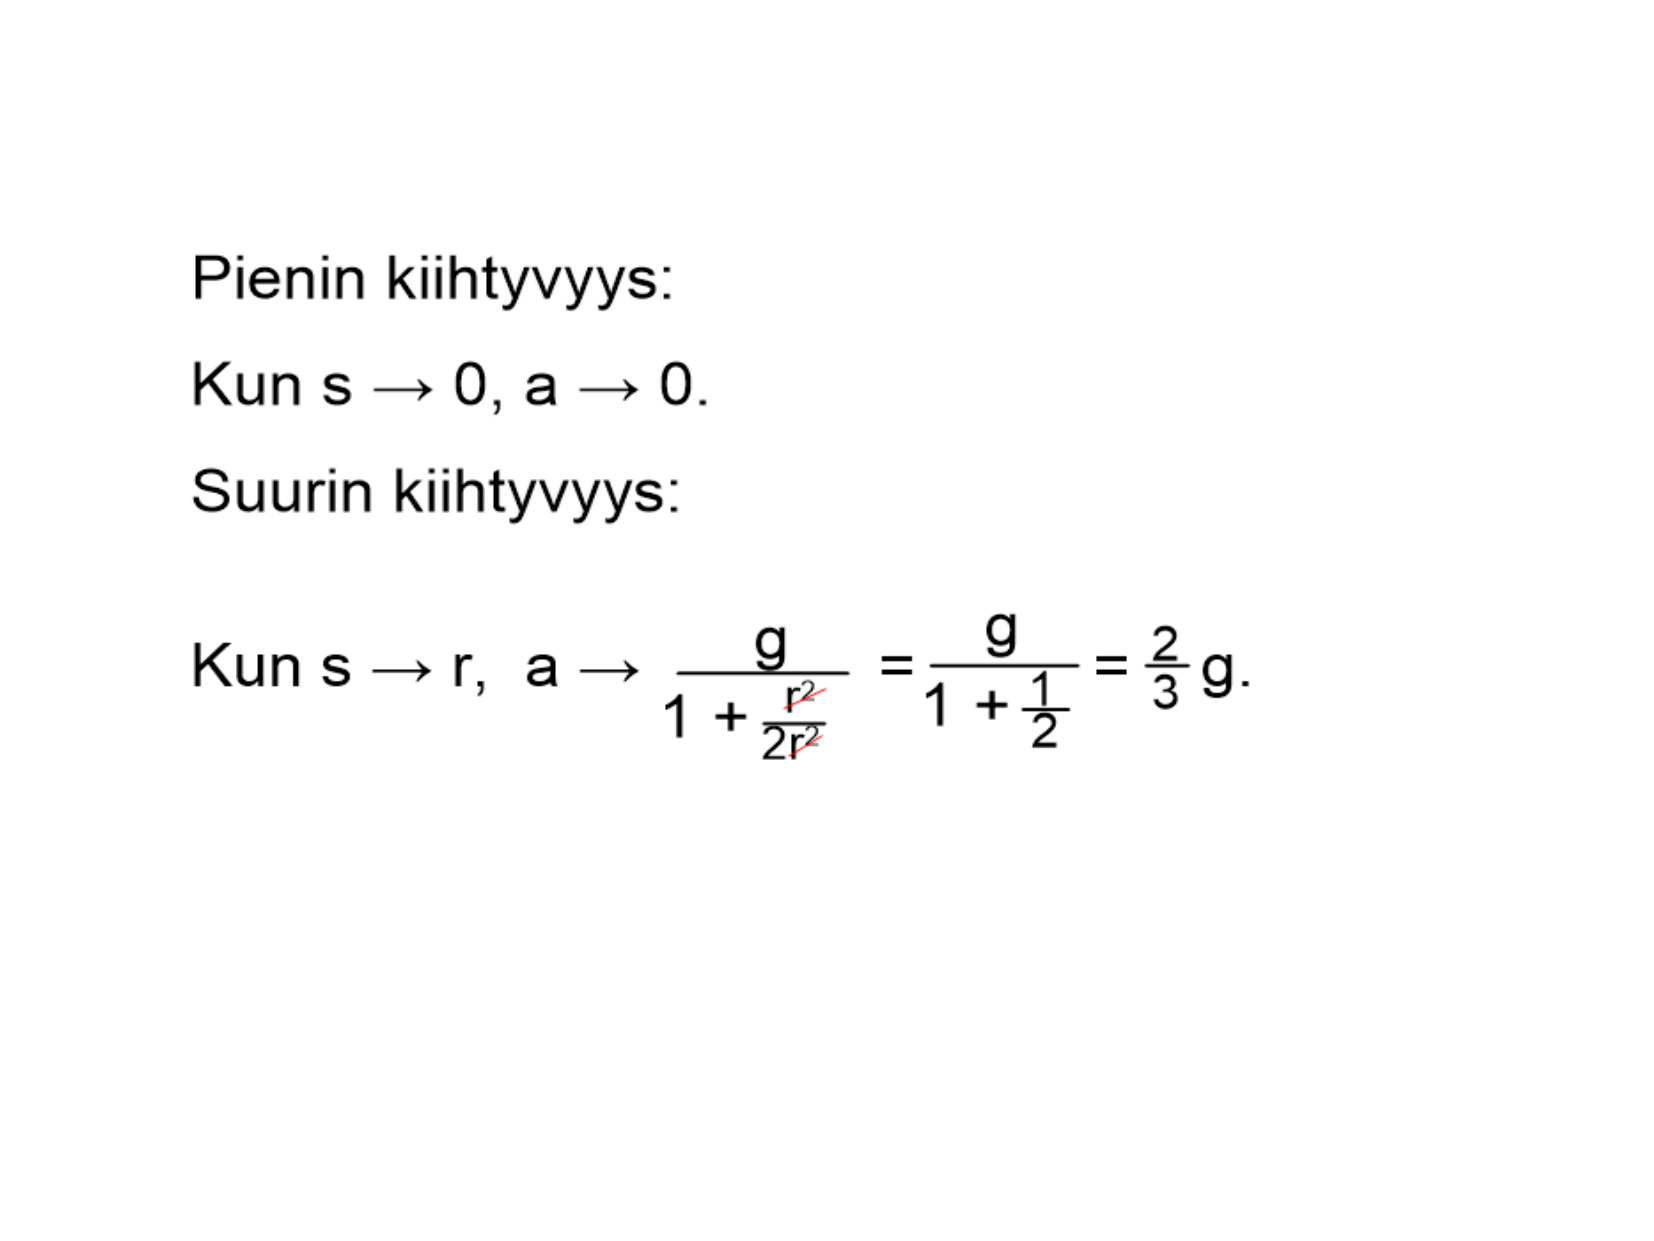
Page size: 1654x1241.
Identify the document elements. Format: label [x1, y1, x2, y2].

picture [141, 171, 1338, 815]
